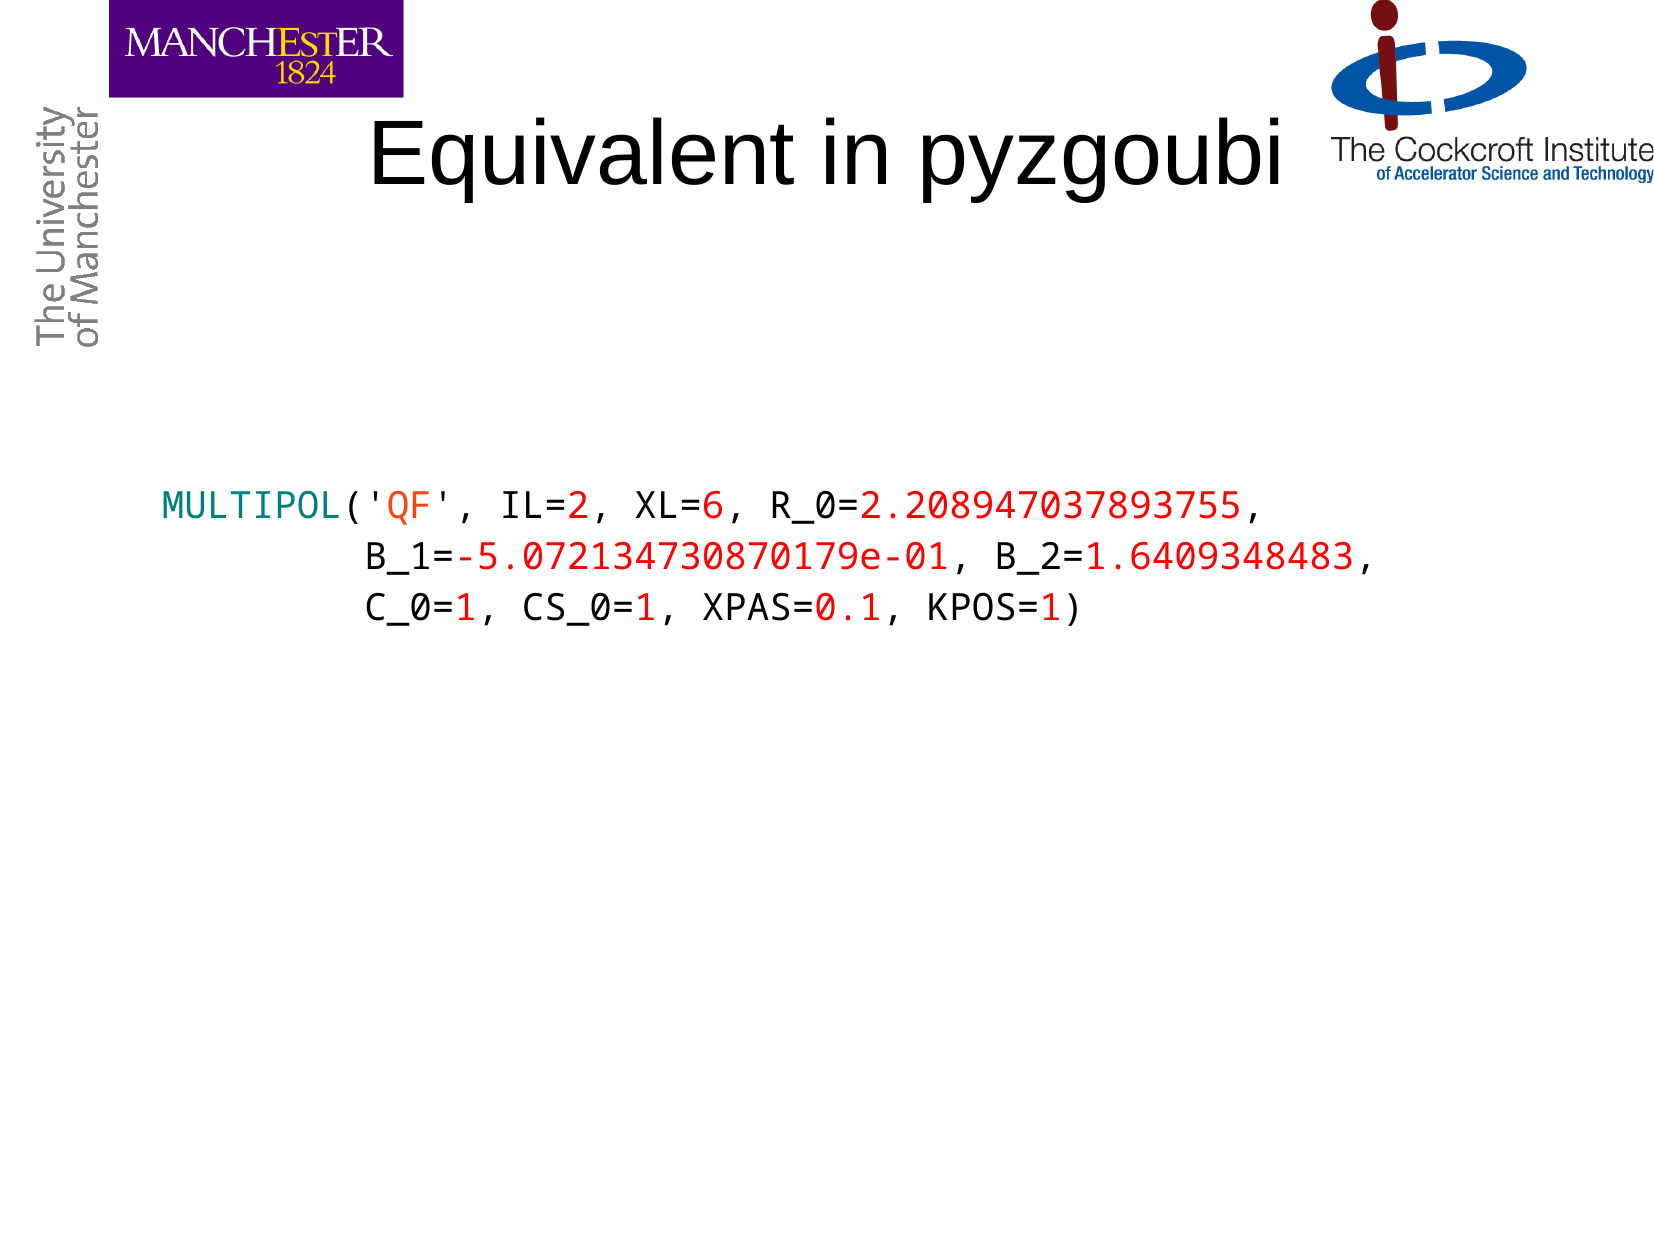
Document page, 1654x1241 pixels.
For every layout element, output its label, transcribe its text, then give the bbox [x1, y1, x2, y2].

title Equivalent in pyzgoubi [82, 56, 1571, 250]
text_box MULTIPOL('QF', IL=2, XL=6, R_0=2.208947037893755, B_1=-5.072134730870179e-01, B_2=1.6409348483, C_0=1, CS_0=1, XPAS=0.1, KPOS=1) [147, 471, 1480, 617]
picture [1331, 0, 1654, 183]
picture [0, 0, 404, 347]
